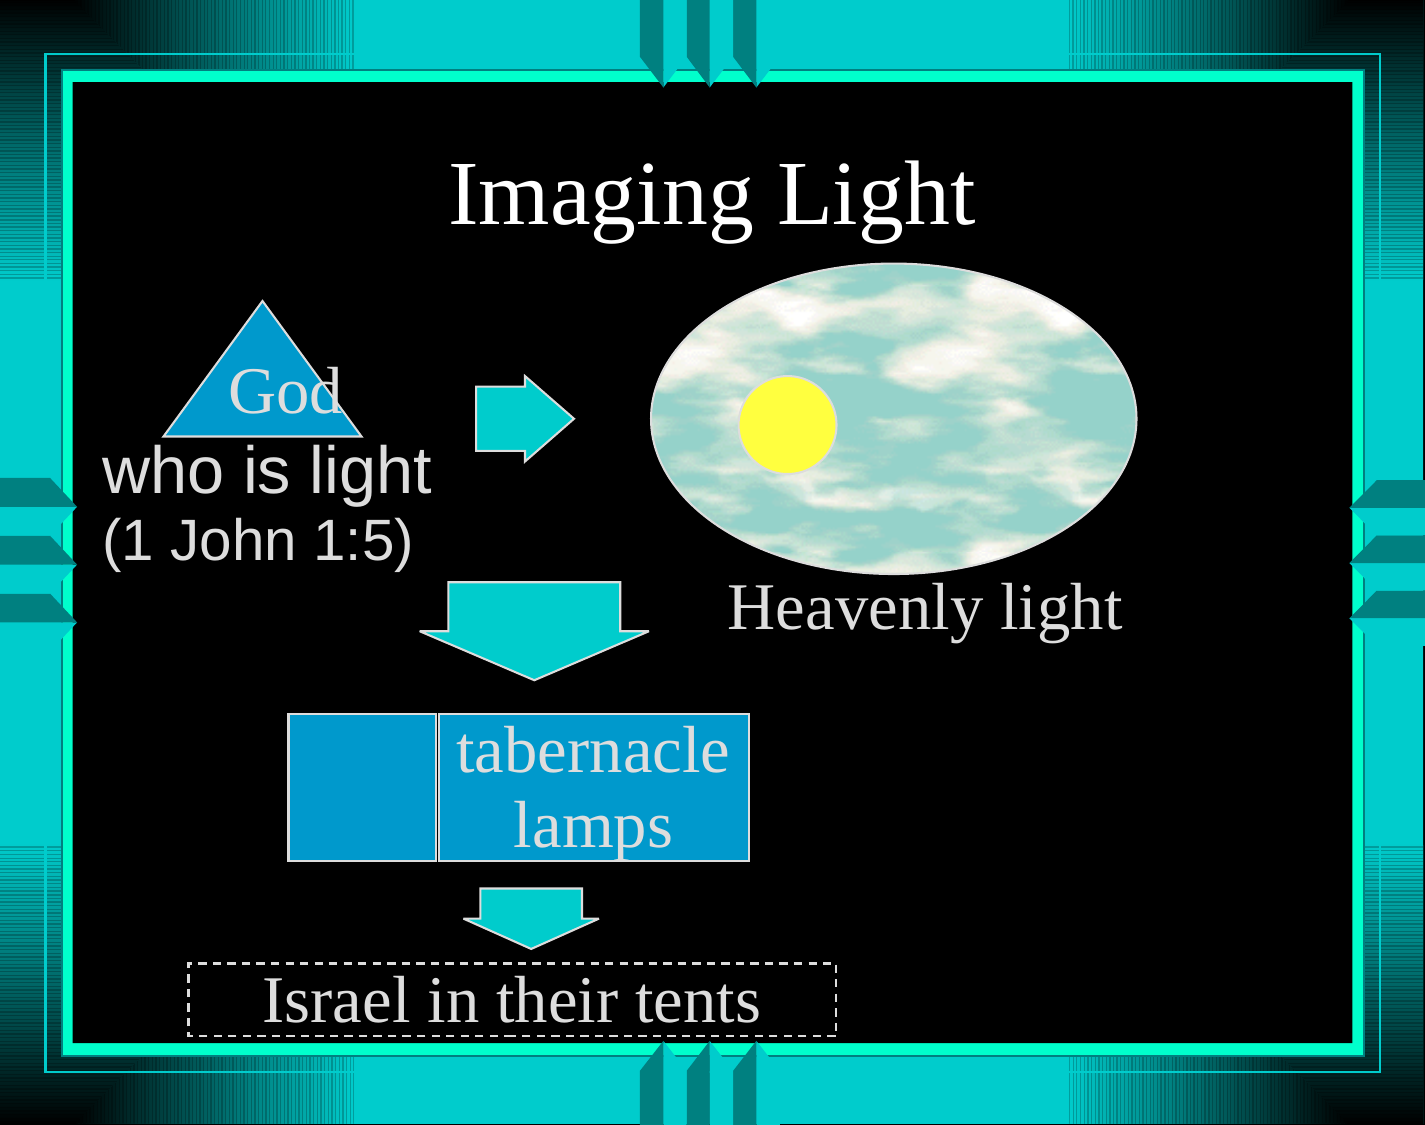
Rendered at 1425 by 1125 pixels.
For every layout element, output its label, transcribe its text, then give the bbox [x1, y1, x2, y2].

text_box [476, 376, 575, 462]
text_box [419, 582, 649, 681]
text_box [463, 888, 599, 949]
text_box Israel in their tents [188, 963, 837, 1037]
title Imaging Light [106, 99, 1319, 288]
text_box [288, 713, 437, 862]
text_box God [317, 385, 332, 410]
text_box who is light (1 John 1:5) [87, 425, 475, 580]
text_box Heavenly light [712, 562, 1150, 652]
text_box tabernacle lamps [438, 713, 749, 862]
text_box [651, 263, 1137, 562]
text_box God [171, 301, 354, 425]
